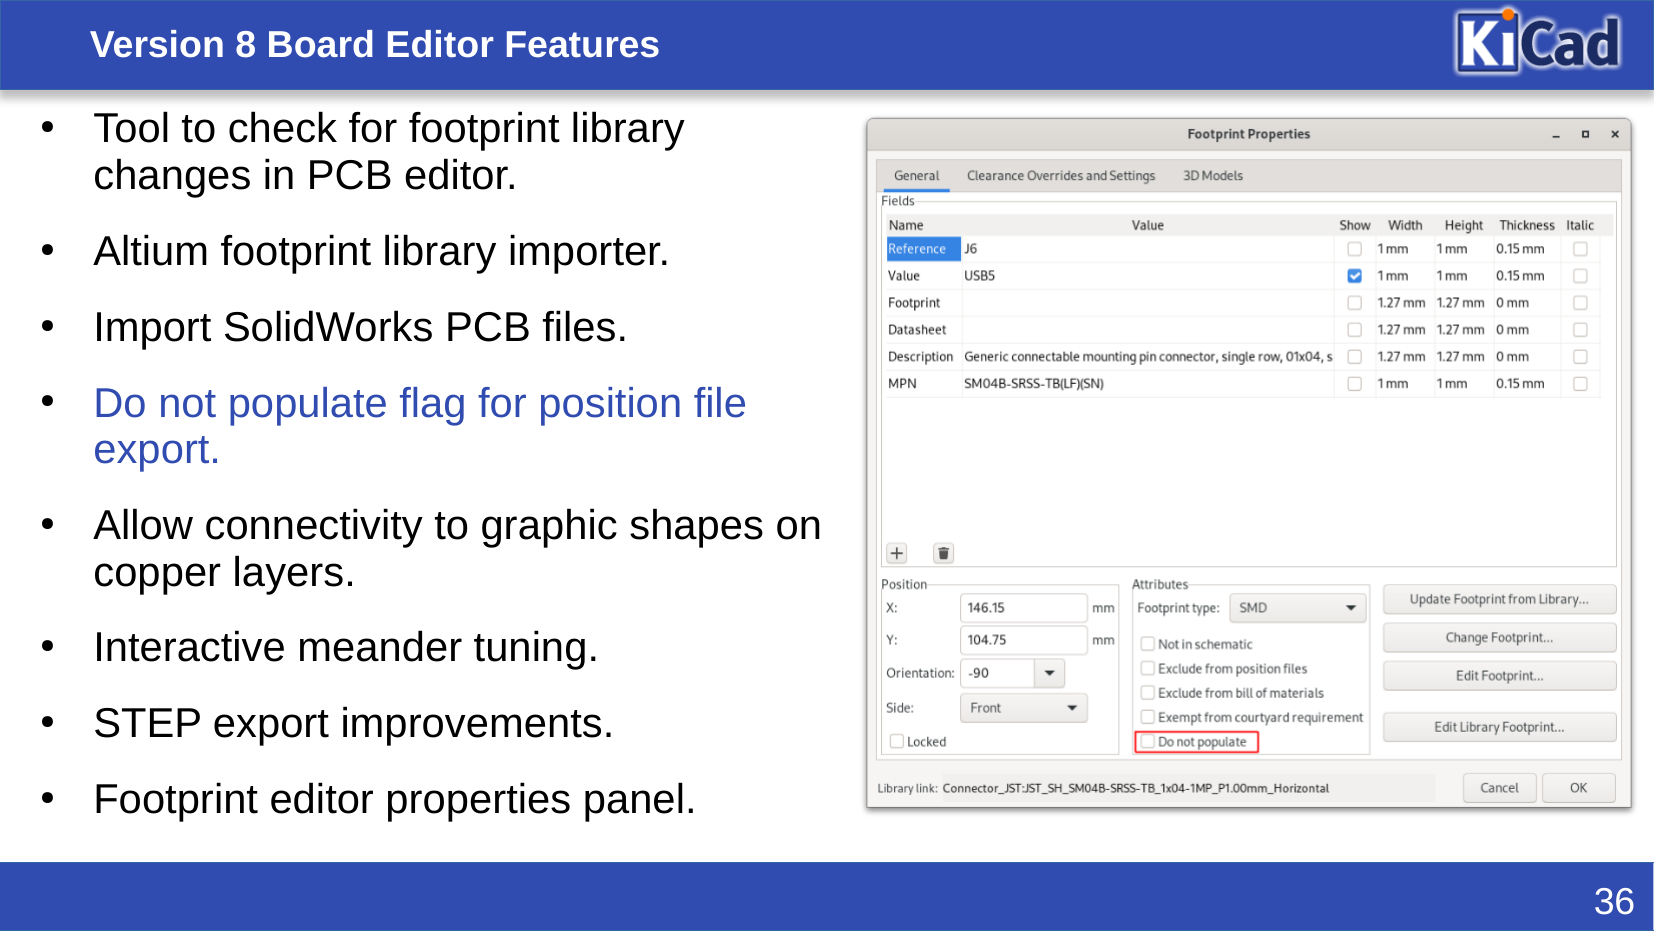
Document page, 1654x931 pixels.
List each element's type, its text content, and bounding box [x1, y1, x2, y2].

text_box [0, 862, 1654, 931]
text_box Version 8 Board Editor Features [0, 0, 1412, 90]
list Tool to check for footprint library changes in PCB editor. Altium footprint library importer. Import SolidWorks PCB files. Do not populate flag for position file export. Allow connectivity to graphic shapes on copper layers. Interactive meander tuning. STEP export improvements. Footprint editor properties panel. [22, 105, 848, 856]
text_box <number> [1387, 873, 1651, 931]
picture [855, 108, 1643, 822]
picture [1412, 0, 1654, 92]
